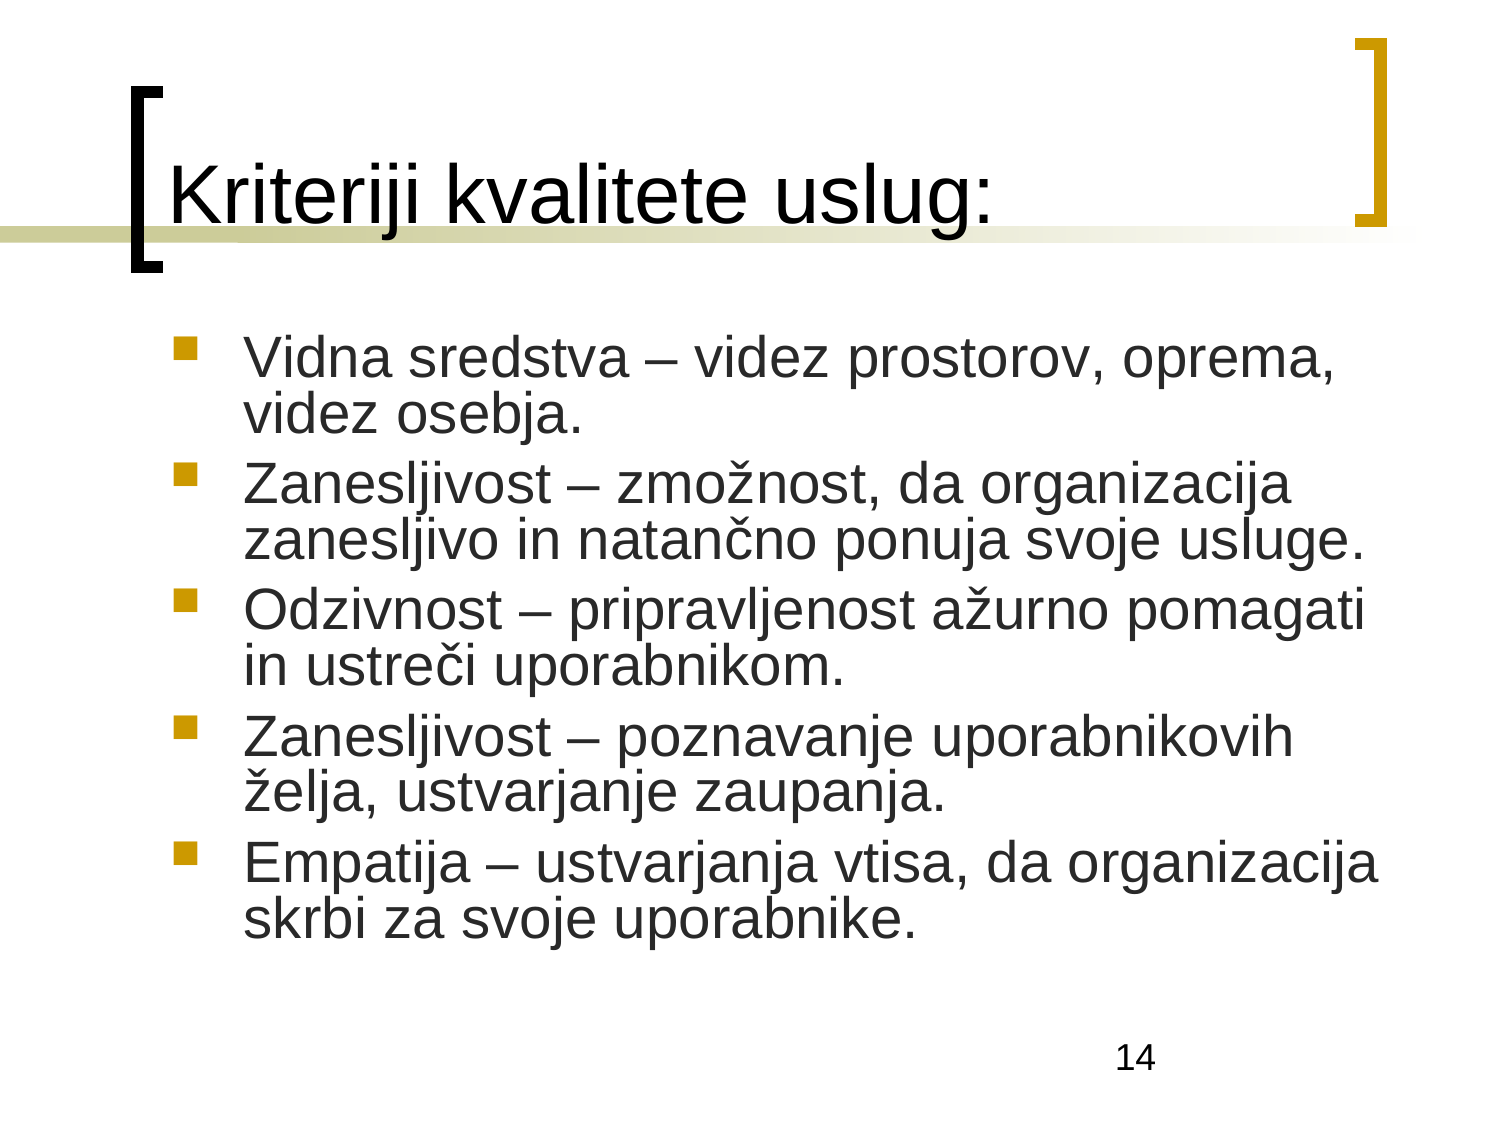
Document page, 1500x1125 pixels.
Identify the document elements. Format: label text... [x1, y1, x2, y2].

title Kriteriji kvalitete uslug: [152, 15, 1328, 248]
list Vidna sredstva – videz prostorov, oprema, videz osebja. Zanesljivost – zmožnost, da organizacija zanesljivo in natančno ponuja svoje usluge. Odzivnost – pripravljenost ažurno pomagati in ustreči uporabnikom. Zanesljivost – poznavanje uporabnikovih želja, ustvarjanje zaupanja. Empatija – ustvarjanja vtisa, da organizacija skrbi za svoje uporabnike. [155, 324, 1413, 1001]
